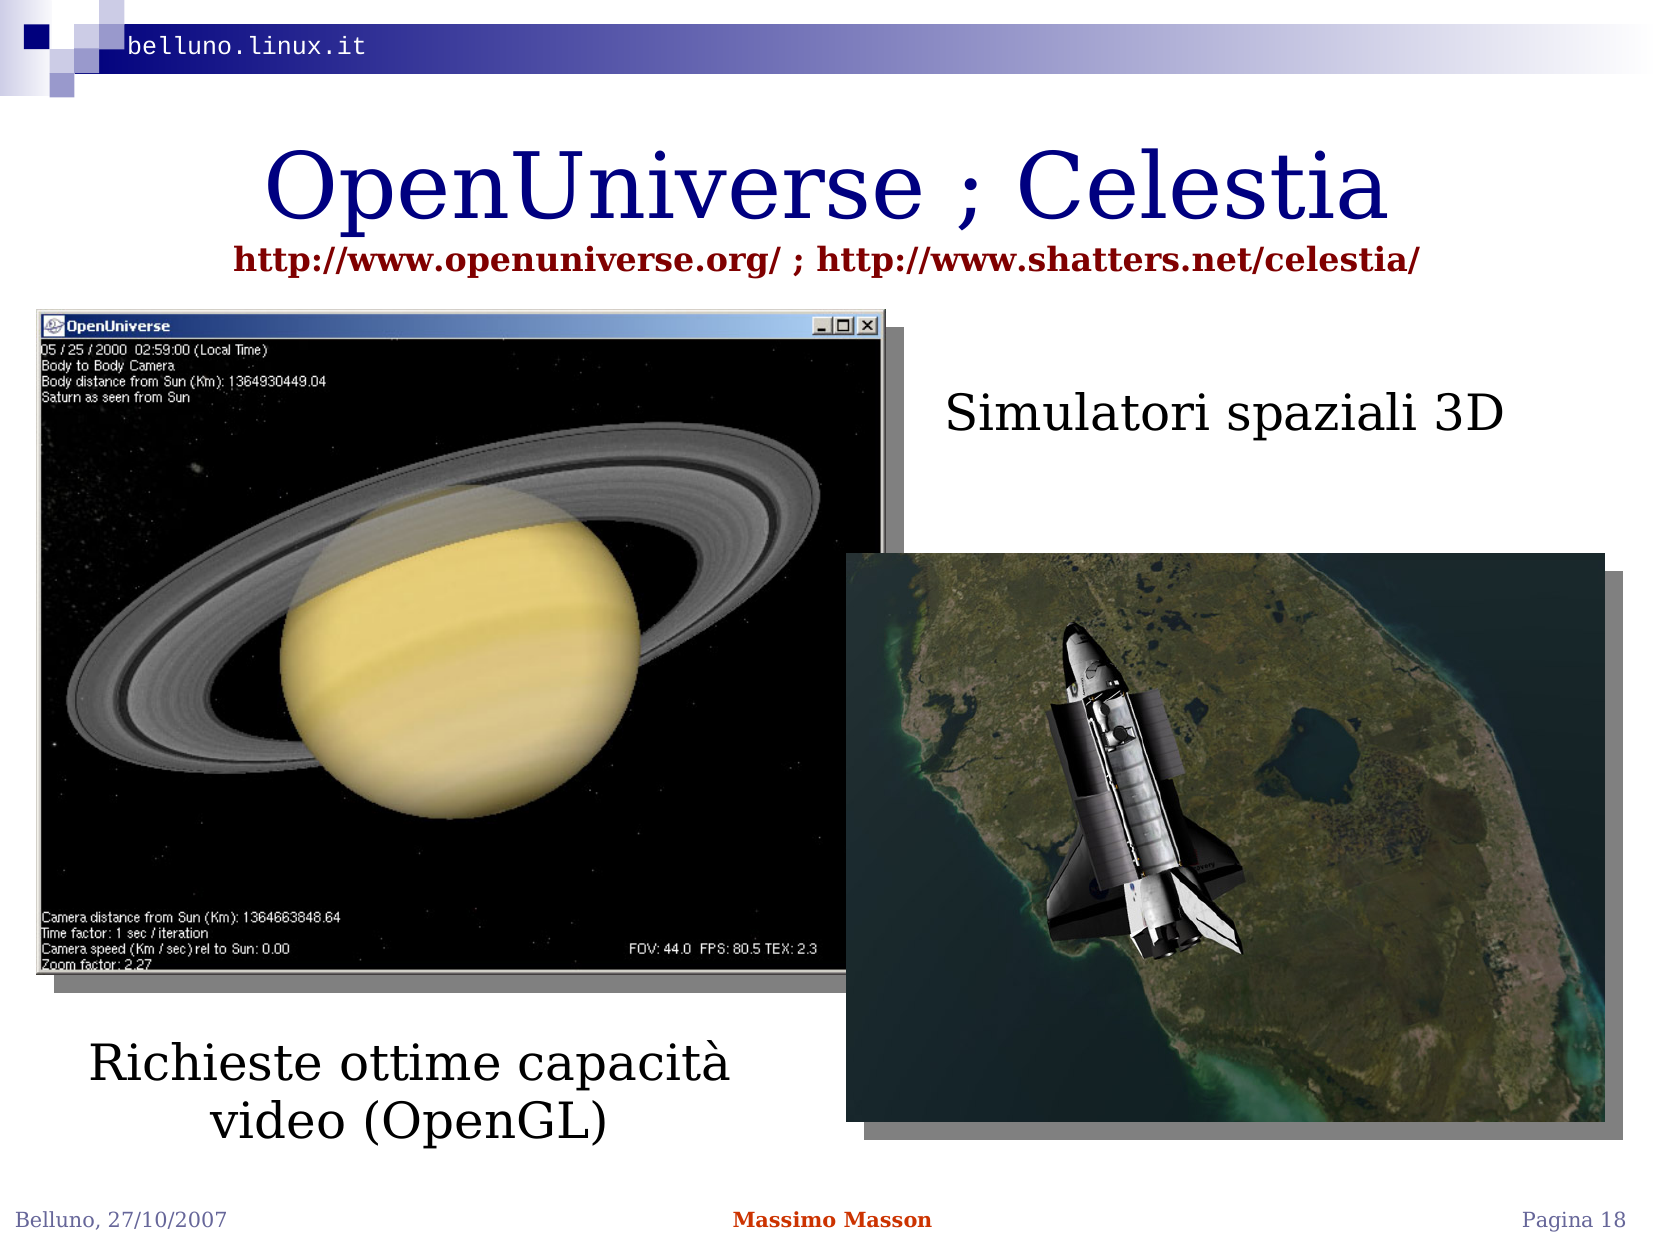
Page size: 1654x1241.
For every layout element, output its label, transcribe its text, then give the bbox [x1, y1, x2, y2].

text_box Richieste ottime capacità video (OpenGL) [88, 1034, 732, 1151]
picture [36, 309, 1605, 1123]
title OpenUniverse ; Celestia http://www.openuniverse.org/ ; http://www.shatters.net/celestia/ [121, 102, 1534, 311]
text_box Simulatori spaziali 3D [944, 383, 1507, 443]
